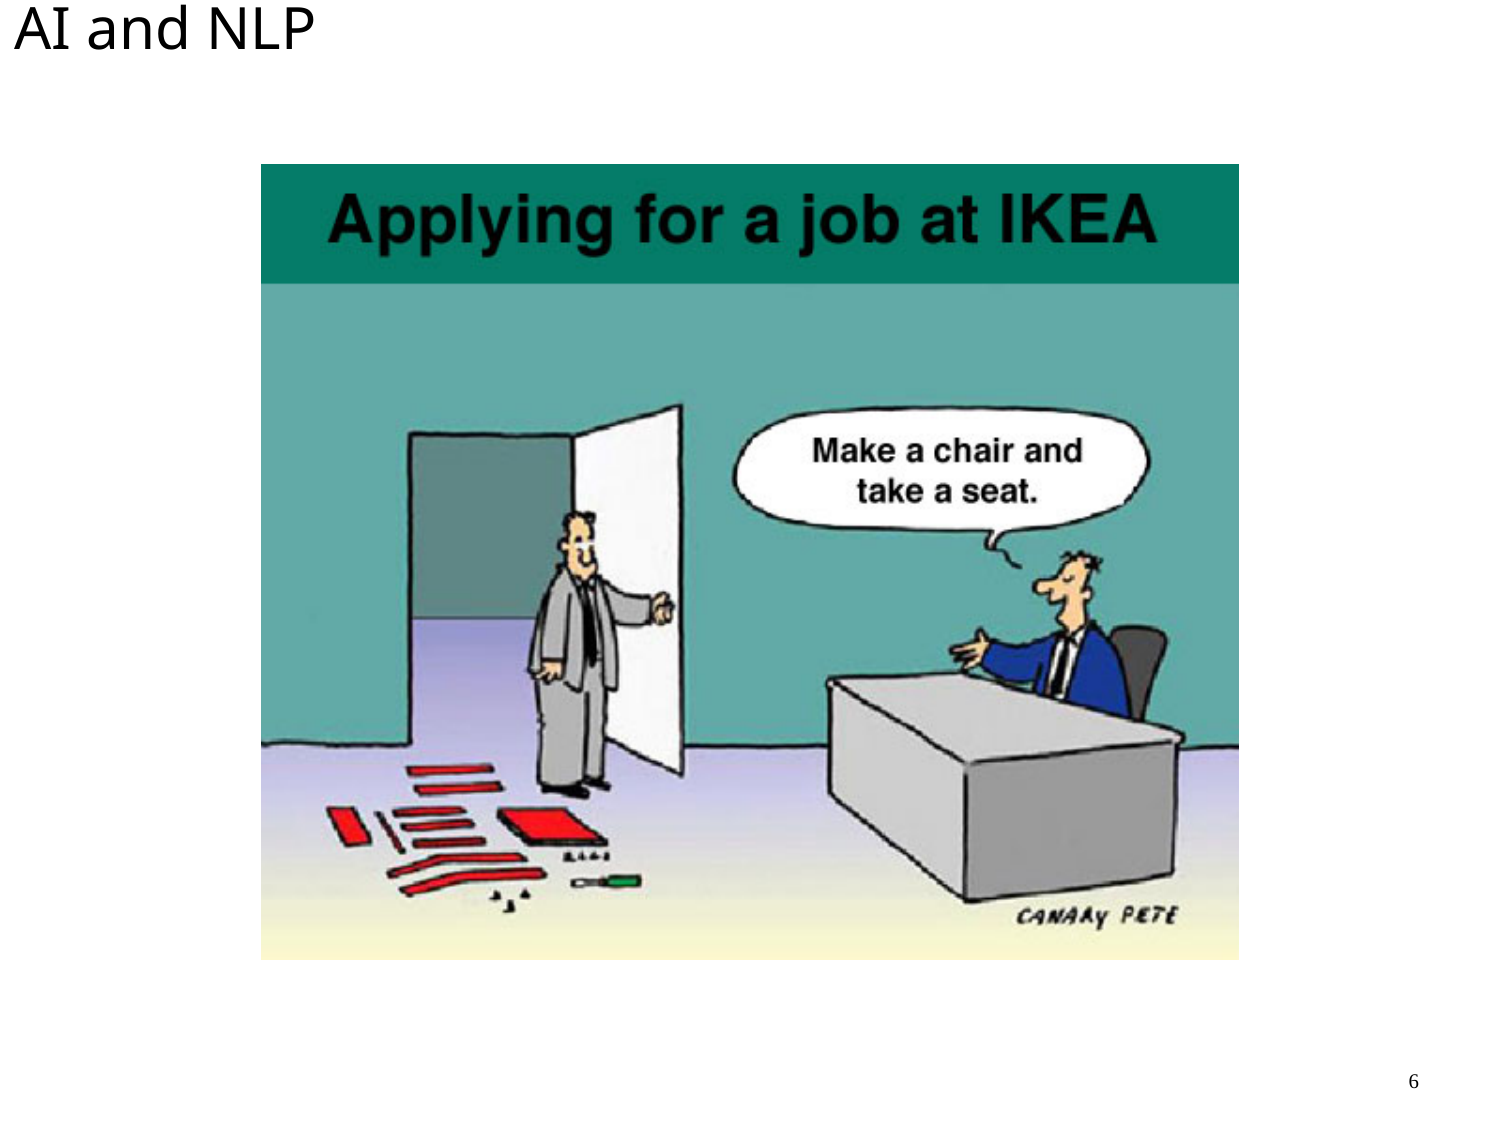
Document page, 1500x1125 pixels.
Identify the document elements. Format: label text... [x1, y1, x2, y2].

picture [261, 164, 1239, 960]
title AI and NLP [0, 0, 1500, 70]
